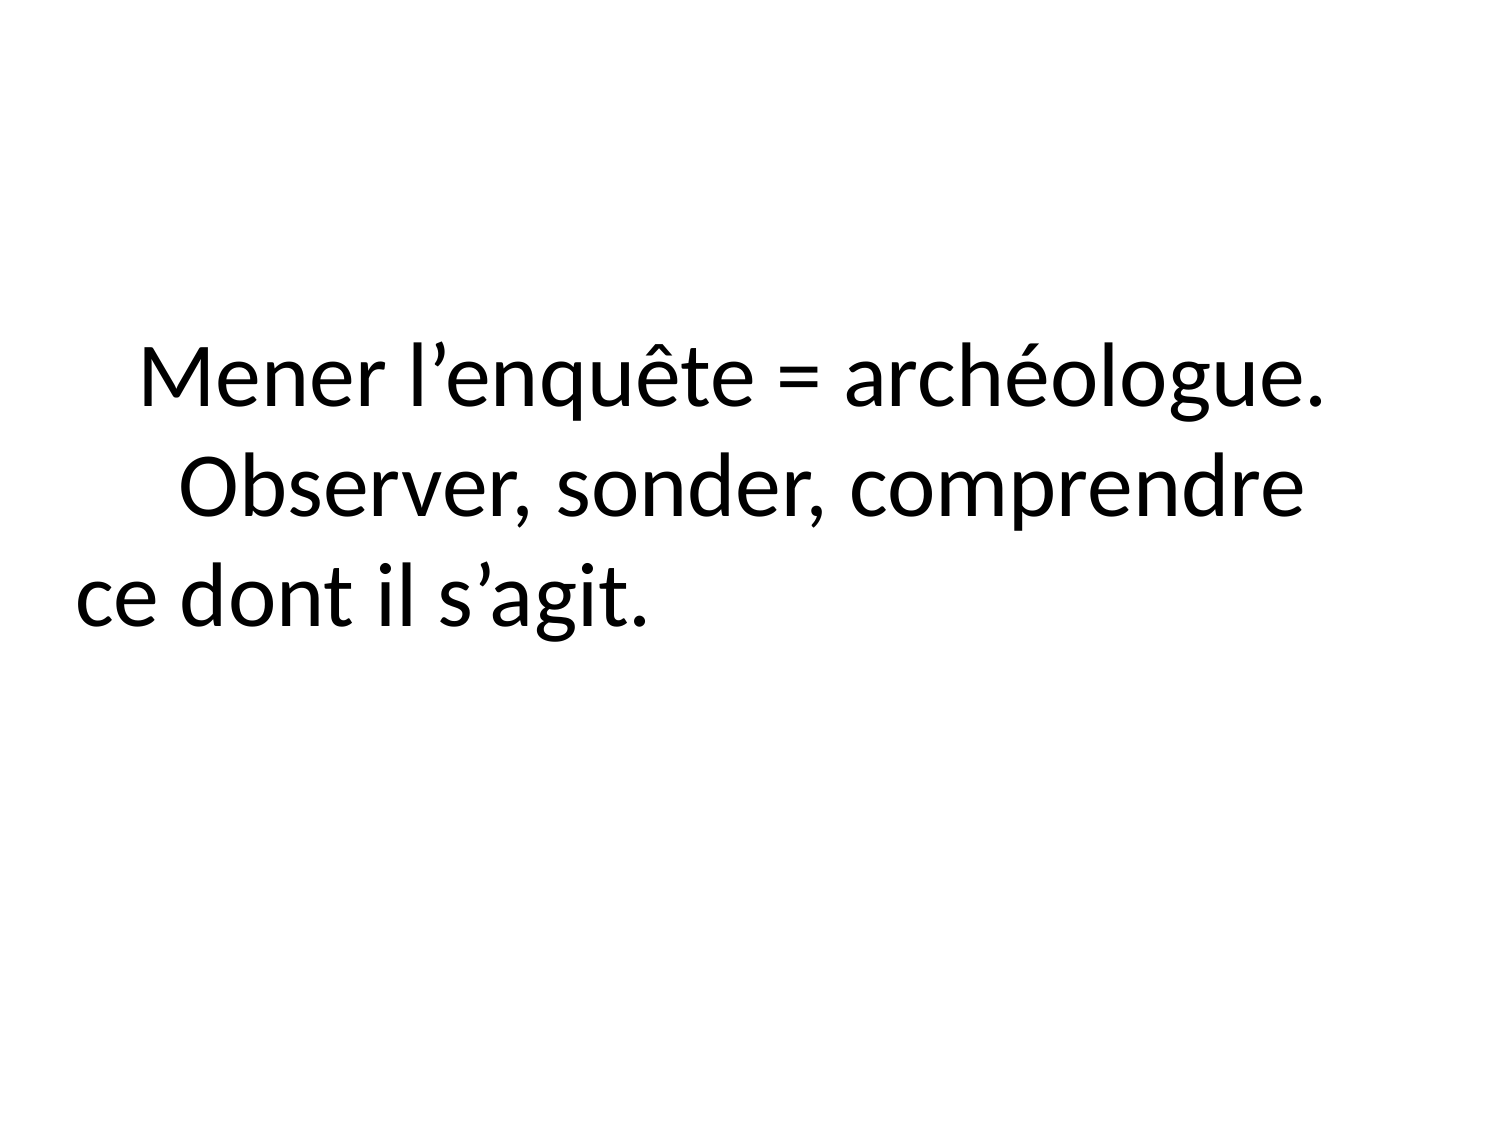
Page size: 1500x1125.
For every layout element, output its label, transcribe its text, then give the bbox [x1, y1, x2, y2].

subtitle Mener l’enquête = archéologue. Observer, sonder, comprendre ce dont il s’agit. [75, 44, 1425, 916]
